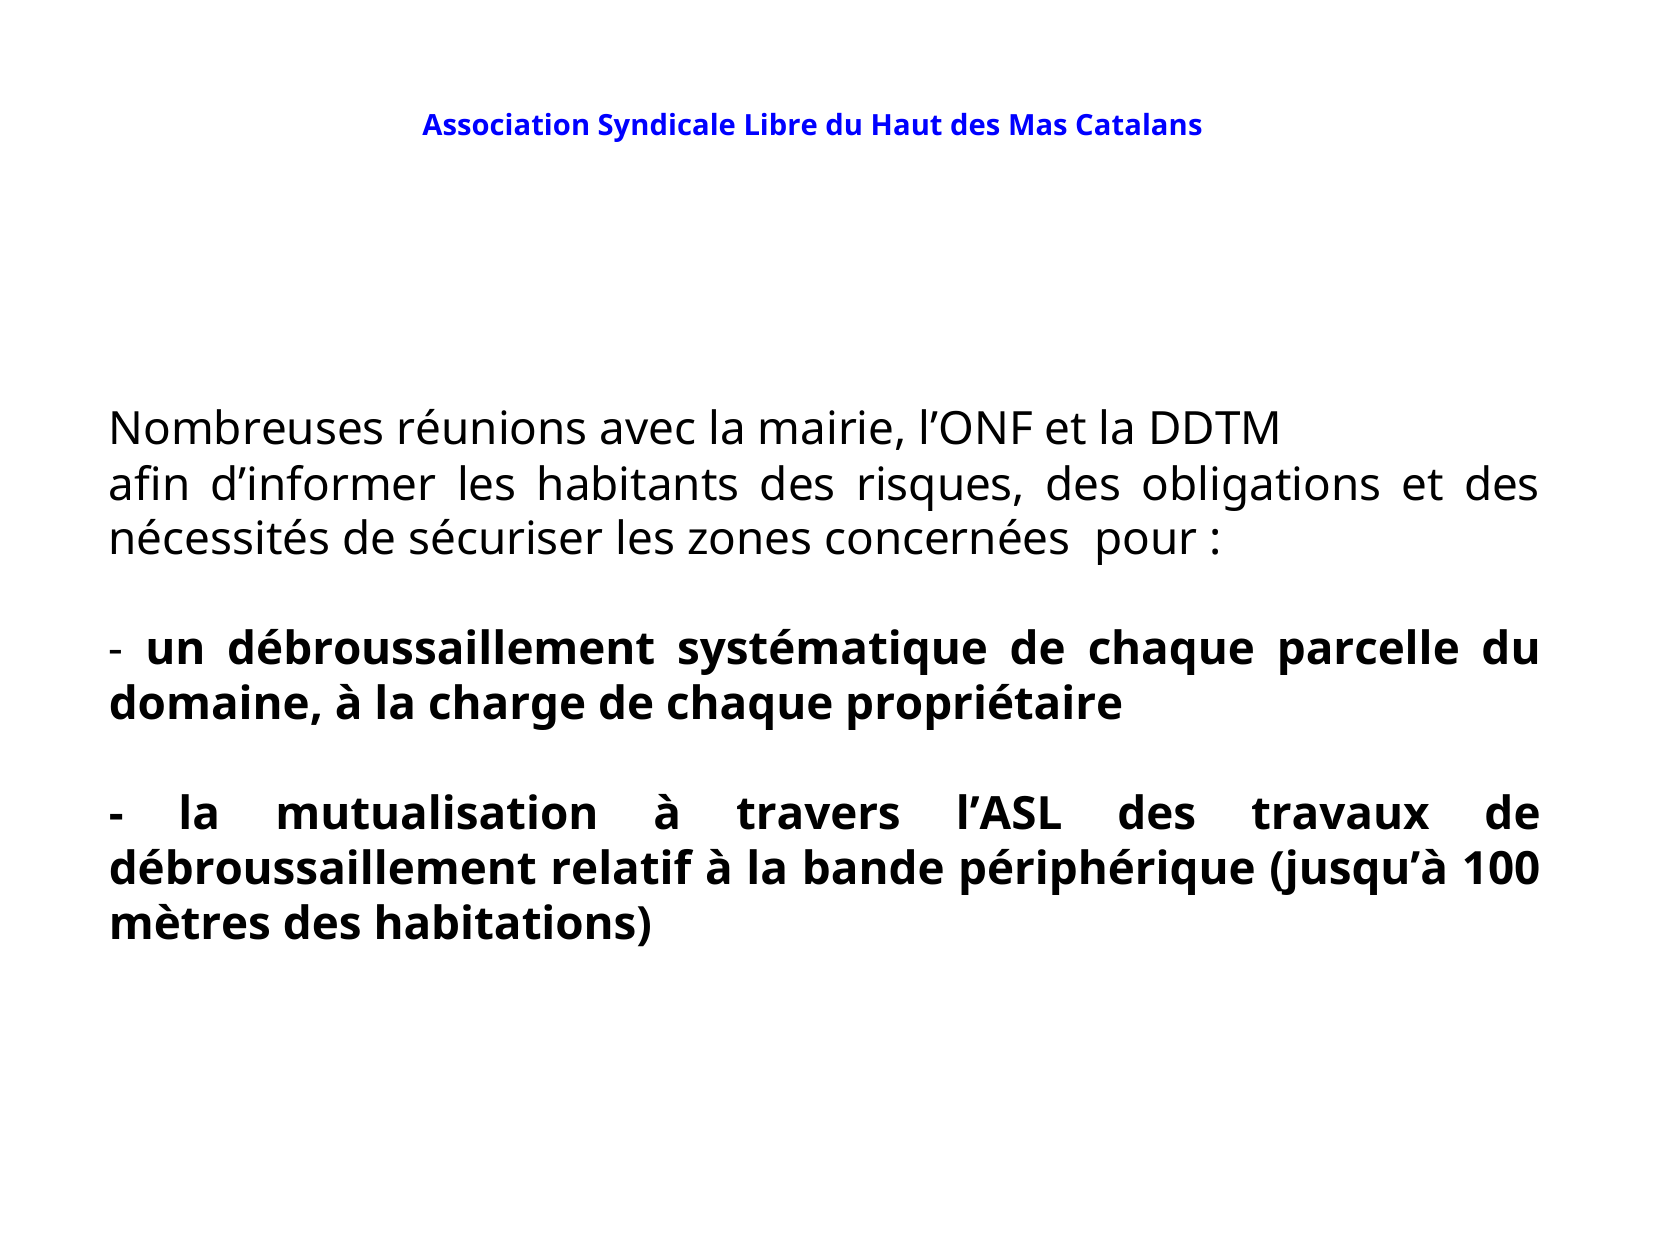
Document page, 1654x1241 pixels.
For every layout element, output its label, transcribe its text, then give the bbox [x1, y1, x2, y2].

text_box Nombreuses réunions avec la mairie, l’ONF et la DDTM afin d’informer les habitants des risques, des obligations et des nécessités de sécuriser les zones concernées pour : - un débroussaillement systématique de chaque parcelle du domaine, à la charge de chaque propriétaire - la mutualisation à travers l’ASL des travaux de débroussaillement relatif à la bande périphérique (jusqu’à 100 mètres des habitations) [94, 226, 1565, 1152]
title Association Syndicale Libre du Haut des Mas Catalans [110, 82, 1516, 166]
